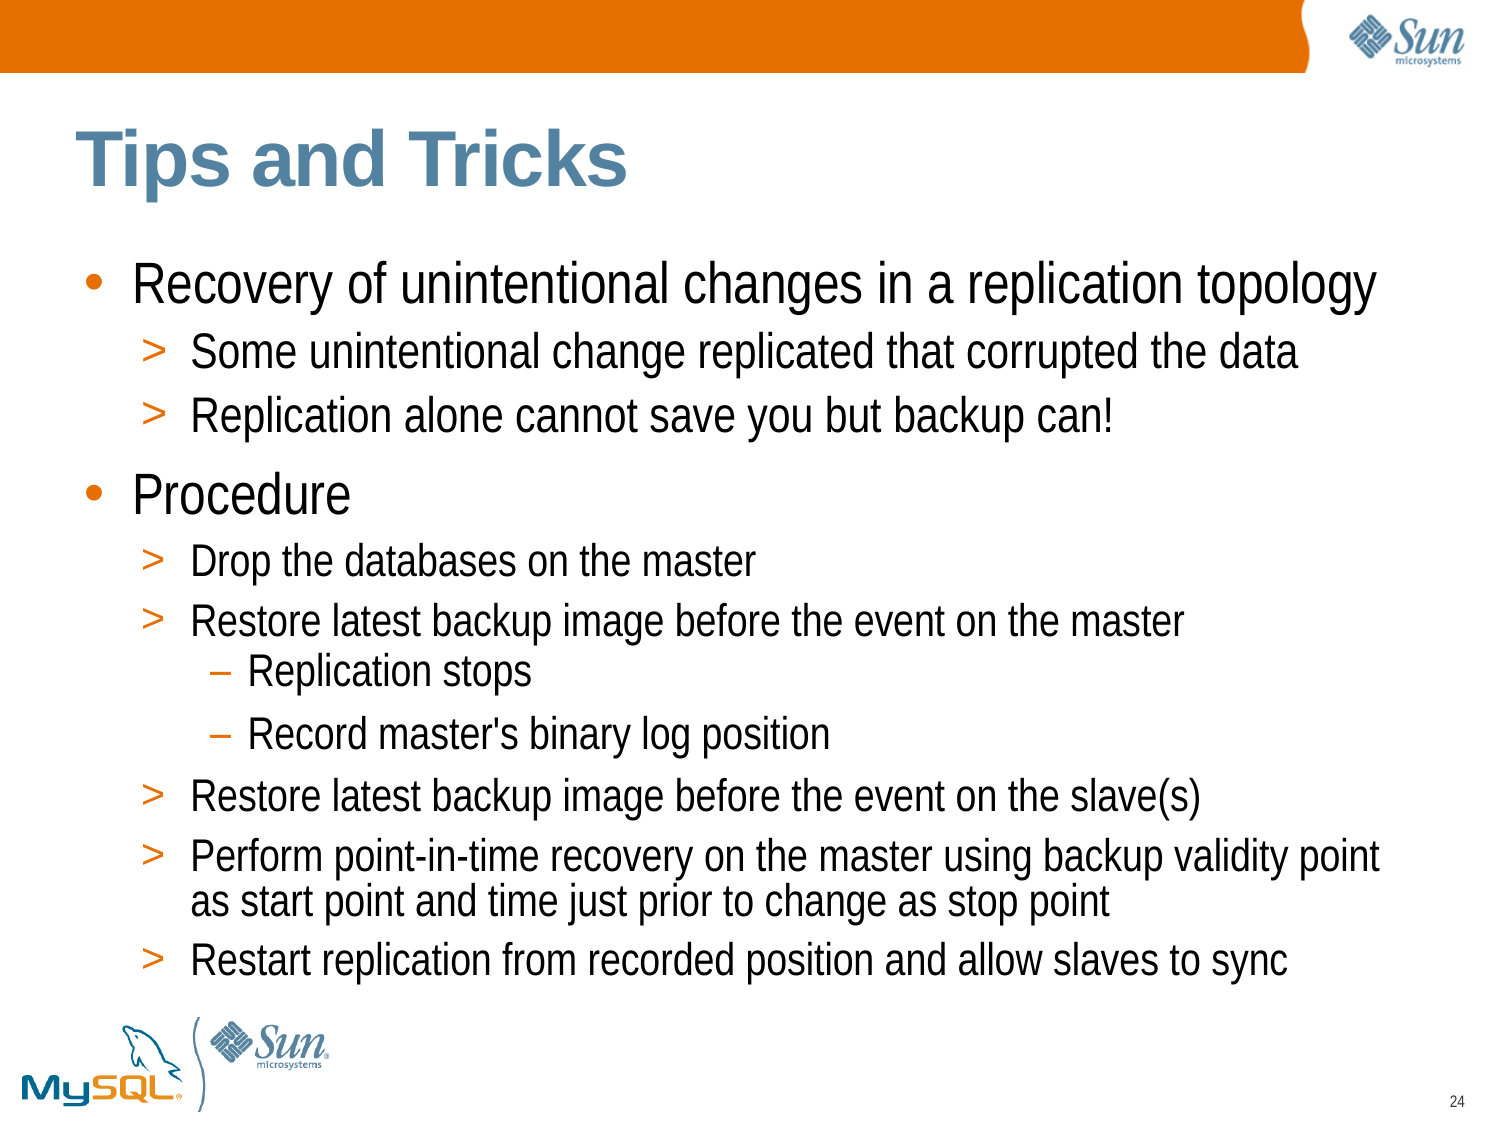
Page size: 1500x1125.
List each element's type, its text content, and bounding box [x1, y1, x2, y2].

picture [0, 0, 1500, 73]
picture [22, 1017, 329, 1112]
title Tips and Tricks [75, 123, 1437, 227]
list Recovery of unintentional changes in a replication topology Some unintentional change replicated that corrupted the data Replication alone cannot save you but backup can! Procedure Drop the databases on the master Restore latest backup image before the event on the master Replication stops Record master's binary log position Restore latest backup image before the event on the slave(s) Perform point-in-time recovery on the master using backup validity point as start point and time just prior to change as stop point Restart replication from recorded position and allow slaves to sync [64, 258, 1401, 1062]
